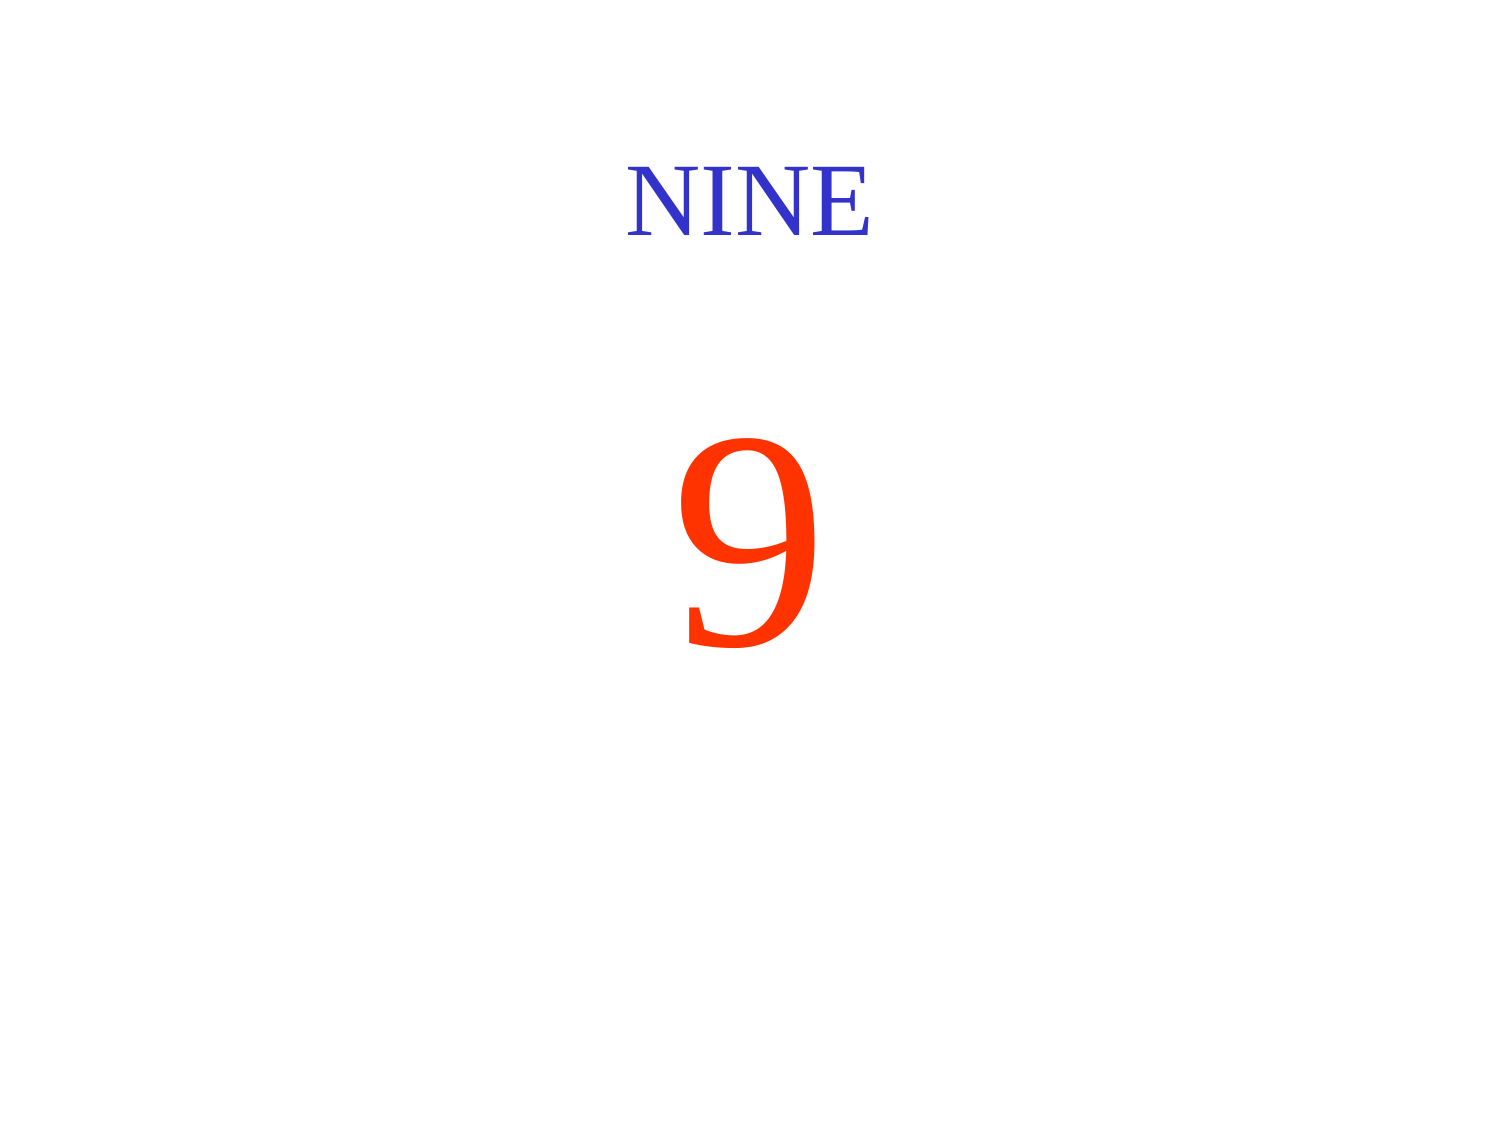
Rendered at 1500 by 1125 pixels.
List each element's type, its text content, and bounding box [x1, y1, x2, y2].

list 9 [112, 324, 1388, 1000]
title NINE [112, 99, 1388, 288]
